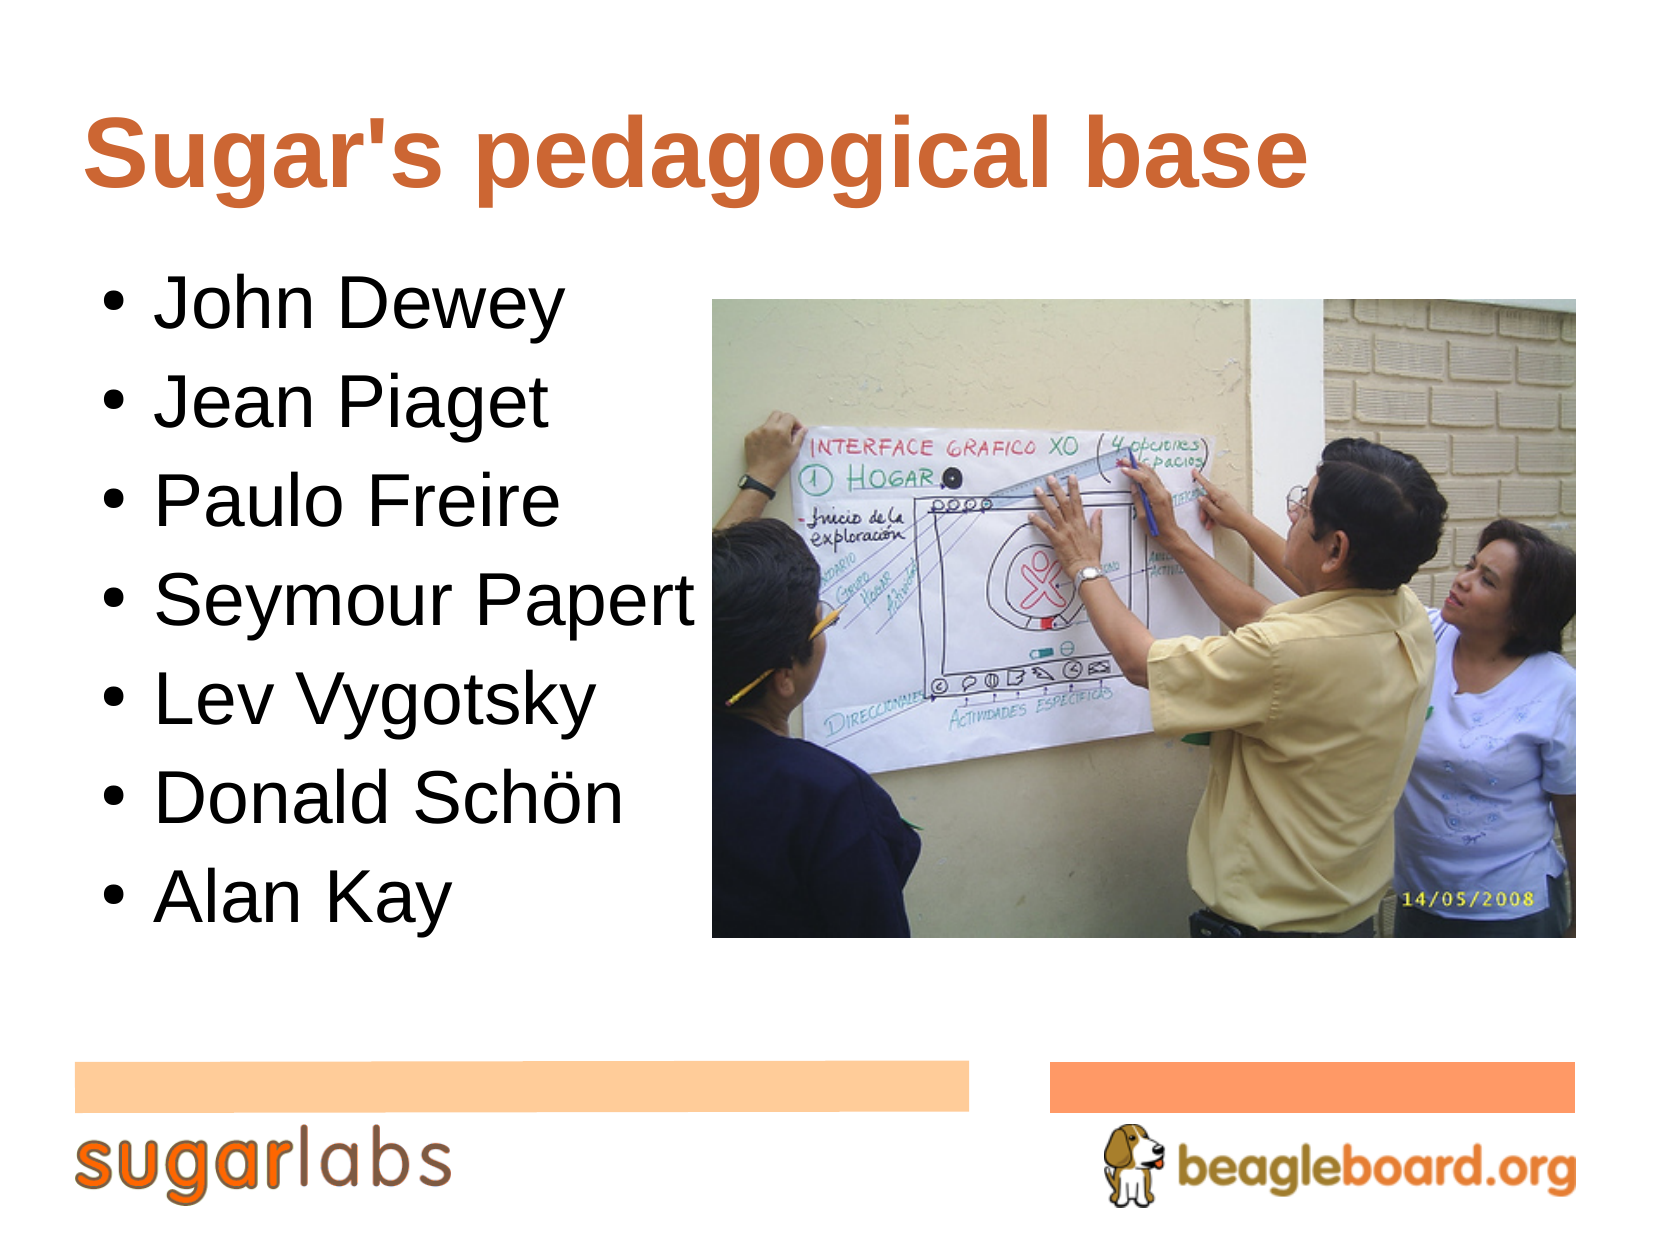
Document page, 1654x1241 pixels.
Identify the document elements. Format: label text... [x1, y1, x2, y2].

picture [75, 1124, 451, 1206]
picture [712, 299, 1576, 938]
picture [1104, 1124, 1576, 1208]
list John Dewey Jean Piaget Paulo Freire Seymour Papert Lev Vygotsky Donald Schön Alan Kay [82, 260, 1571, 1002]
title Sugar's pedagogical base [82, 49, 1571, 257]
